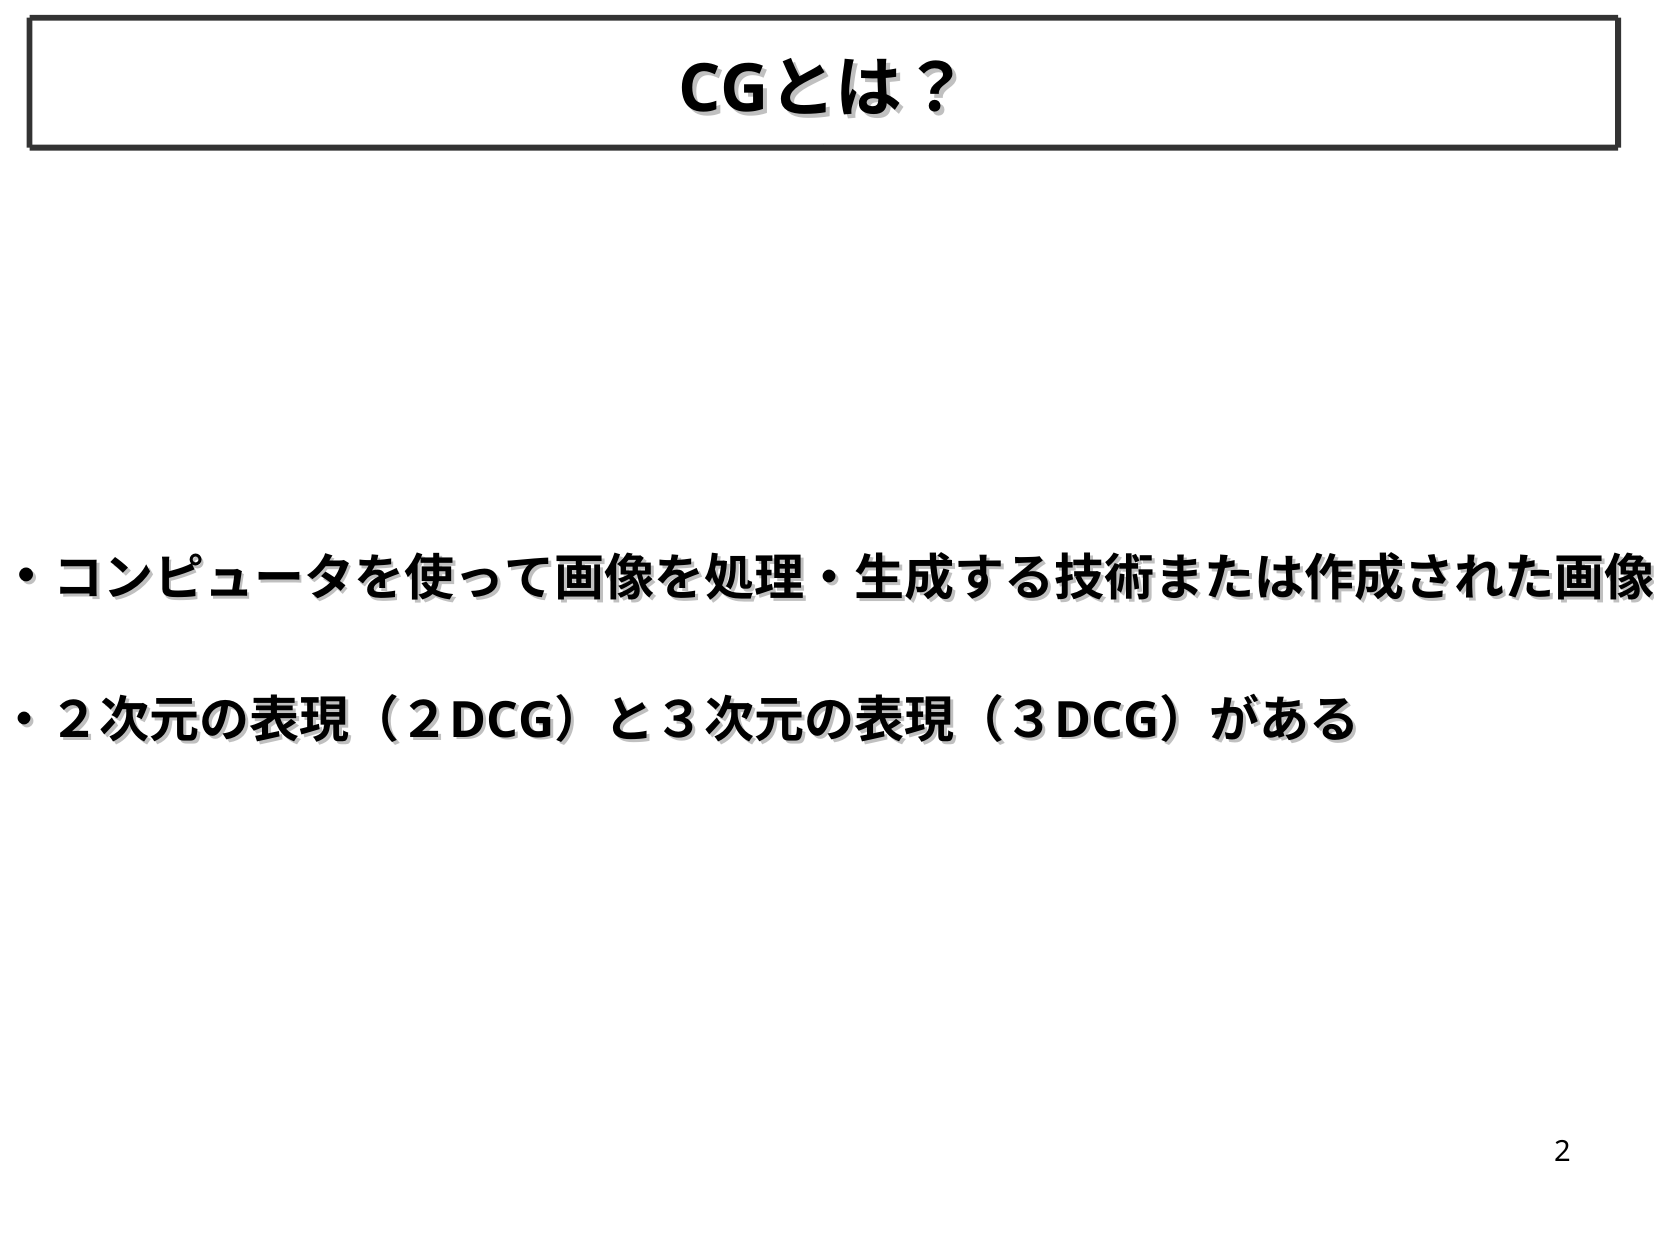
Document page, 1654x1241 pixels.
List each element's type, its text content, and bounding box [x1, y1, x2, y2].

text_box CGとは？ [29, 17, 1619, 148]
text_box ・コンピュータを使って画像を処理・生成する技術または作成された画像 ・２次元の表現（２DCG）と３次元の表現（３DCG）がある [0, 524, 1654, 695]
